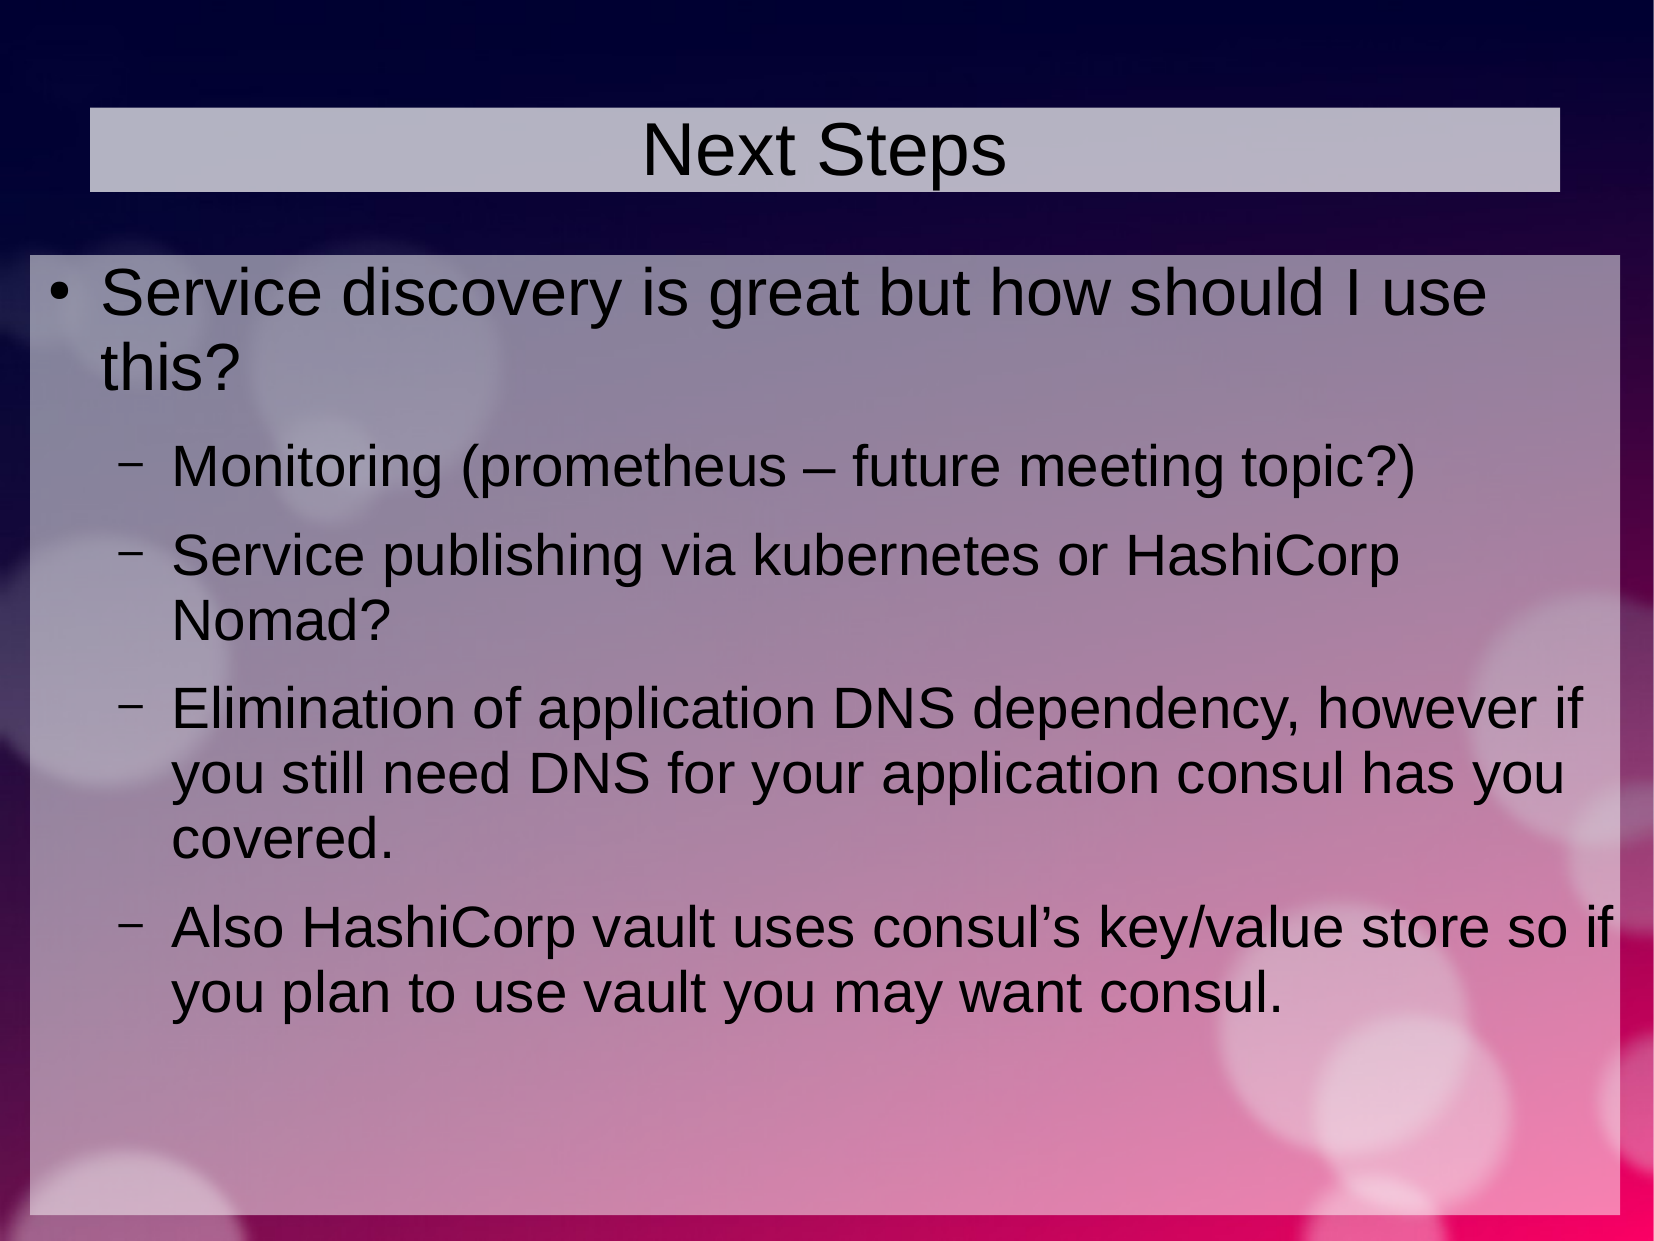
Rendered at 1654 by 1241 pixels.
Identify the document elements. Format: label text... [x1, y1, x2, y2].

text_box Next Steps [90, 107, 1561, 192]
picture [0, 0, 1654, 1241]
list Service discovery is great but how should I use this? Monitoring (prometheus – future meeting topic?) Service publishing via kubernetes or HashiCorp Nomad? Elimination of application DNS dependency, however if you still need DNS for your application consul has you covered. Also HashiCorp vault uses consul’s key/value store so if you plan to use vault you may want consul. [30, 255, 1621, 1216]
